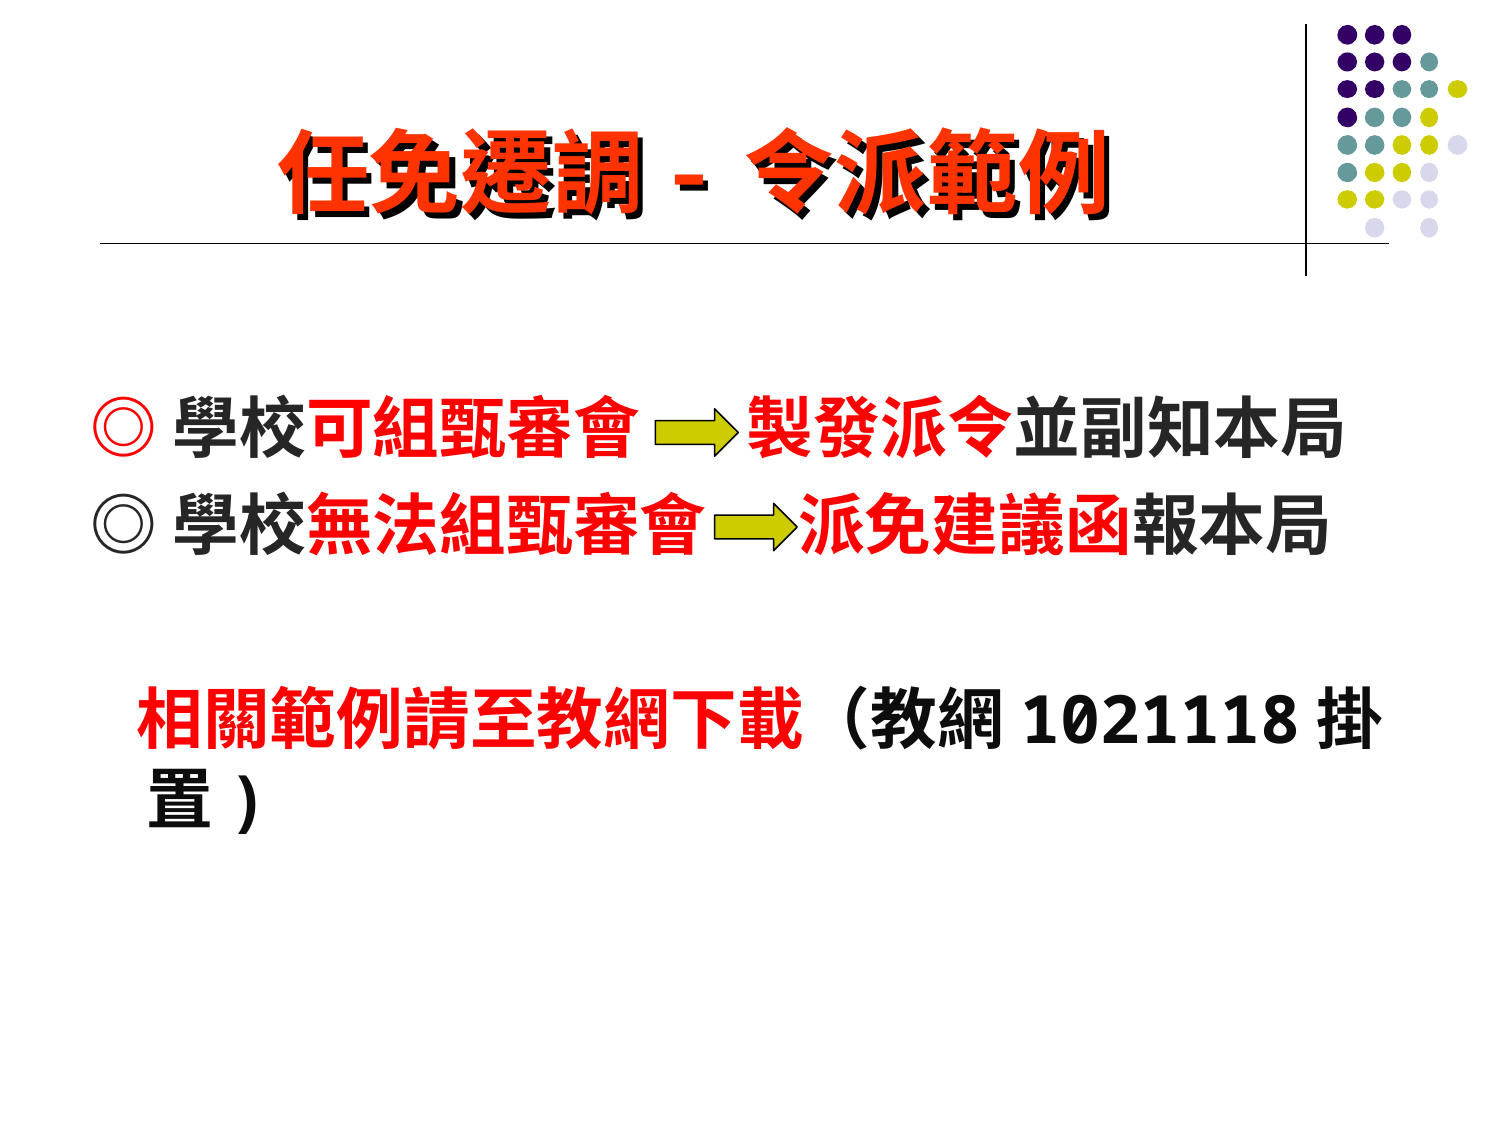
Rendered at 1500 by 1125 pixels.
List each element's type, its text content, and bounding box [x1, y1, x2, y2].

text_box [714, 503, 798, 551]
text_box [655, 408, 739, 457]
list ◎學校可組甄審會 製發派令並副知本局 ◎學校無法組甄審會 派免建議函報本局 相關範例請至教網下載（教網1021118掛置) [75, 282, 1426, 1006]
title 任免遷調-令派範例 [74, 20, 1313, 233]
